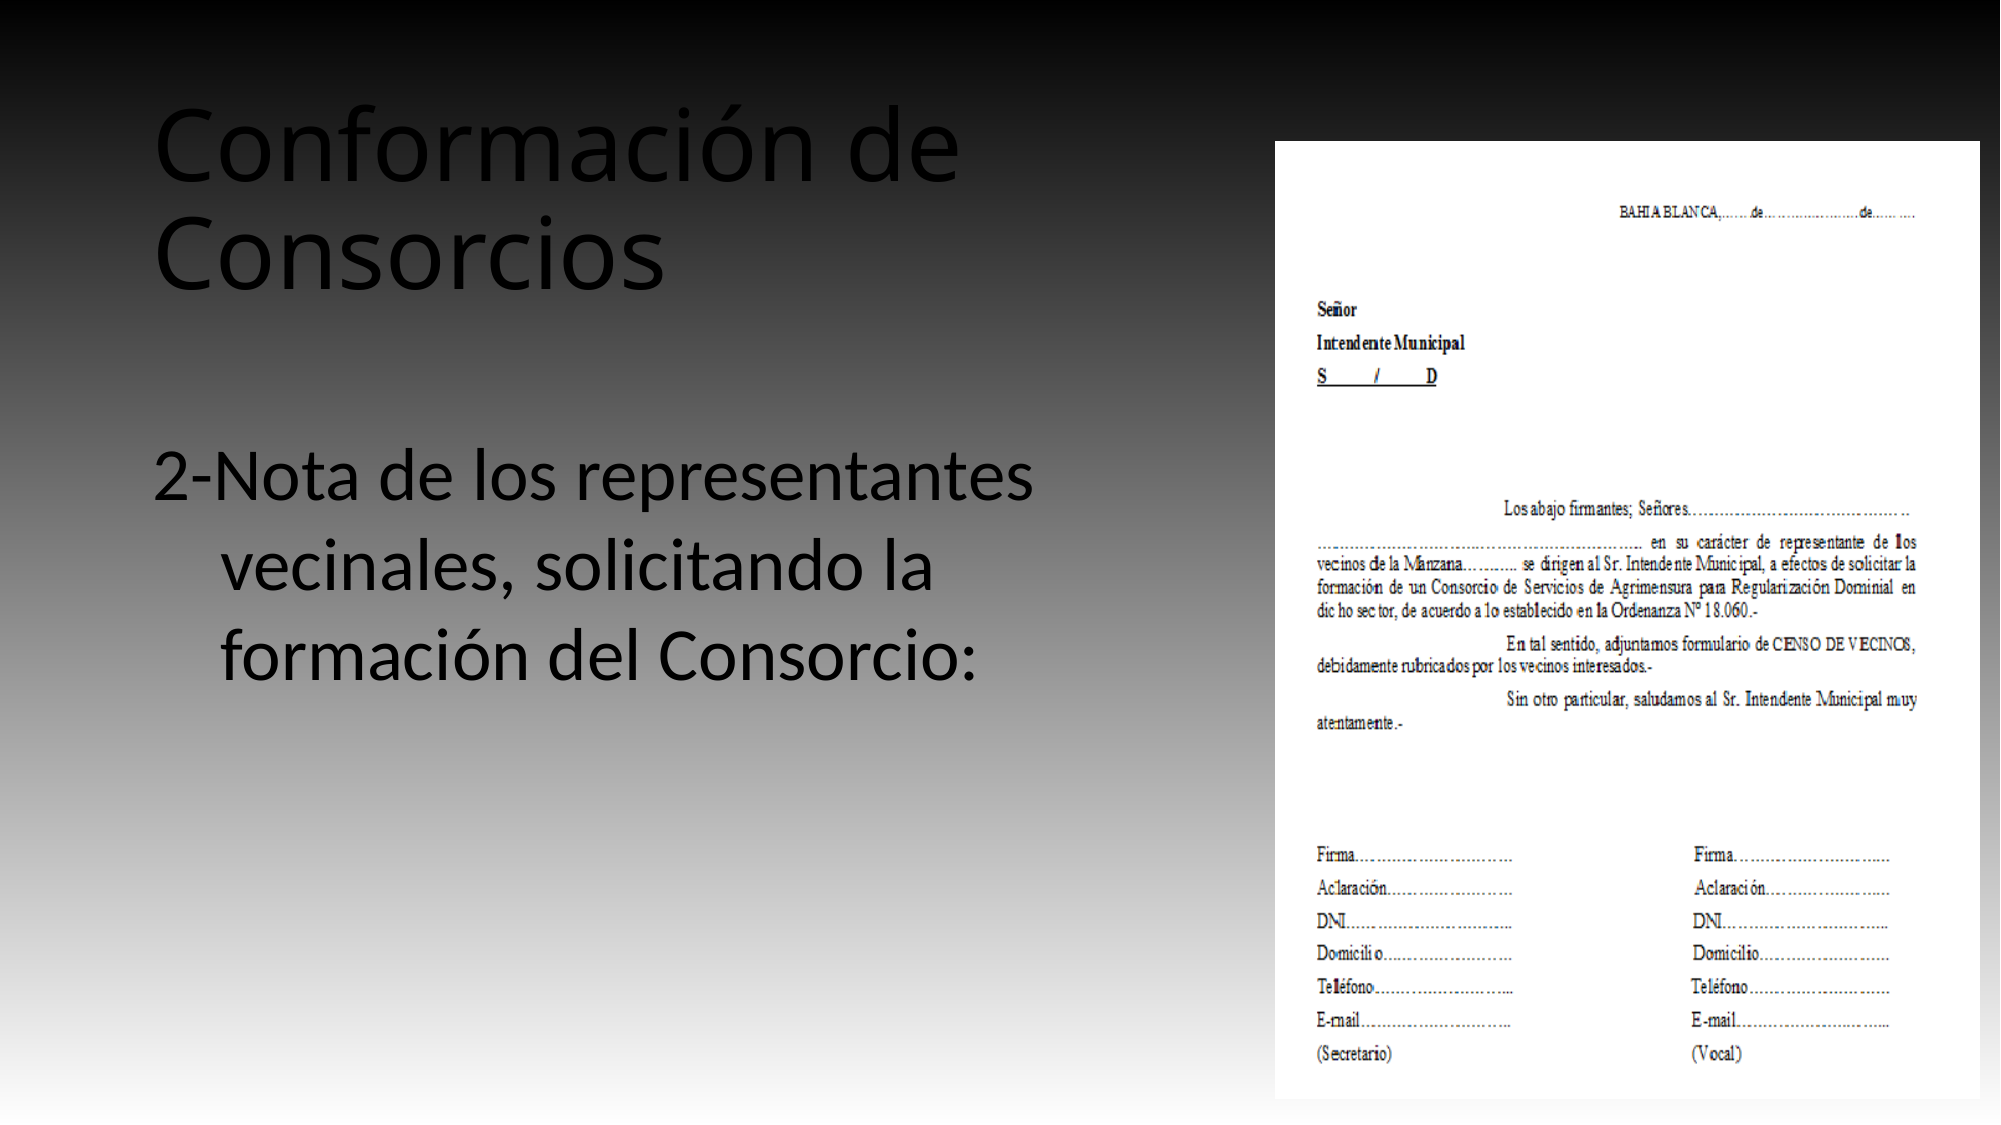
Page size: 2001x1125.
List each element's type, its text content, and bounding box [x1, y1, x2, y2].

title Conformación de Consorcios [137, 94, 1863, 312]
picture [1275, 141, 1980, 1099]
list 2-Nota de los representantes vecinales, solicitando la formación del Consorcio: [137, 418, 1275, 852]
